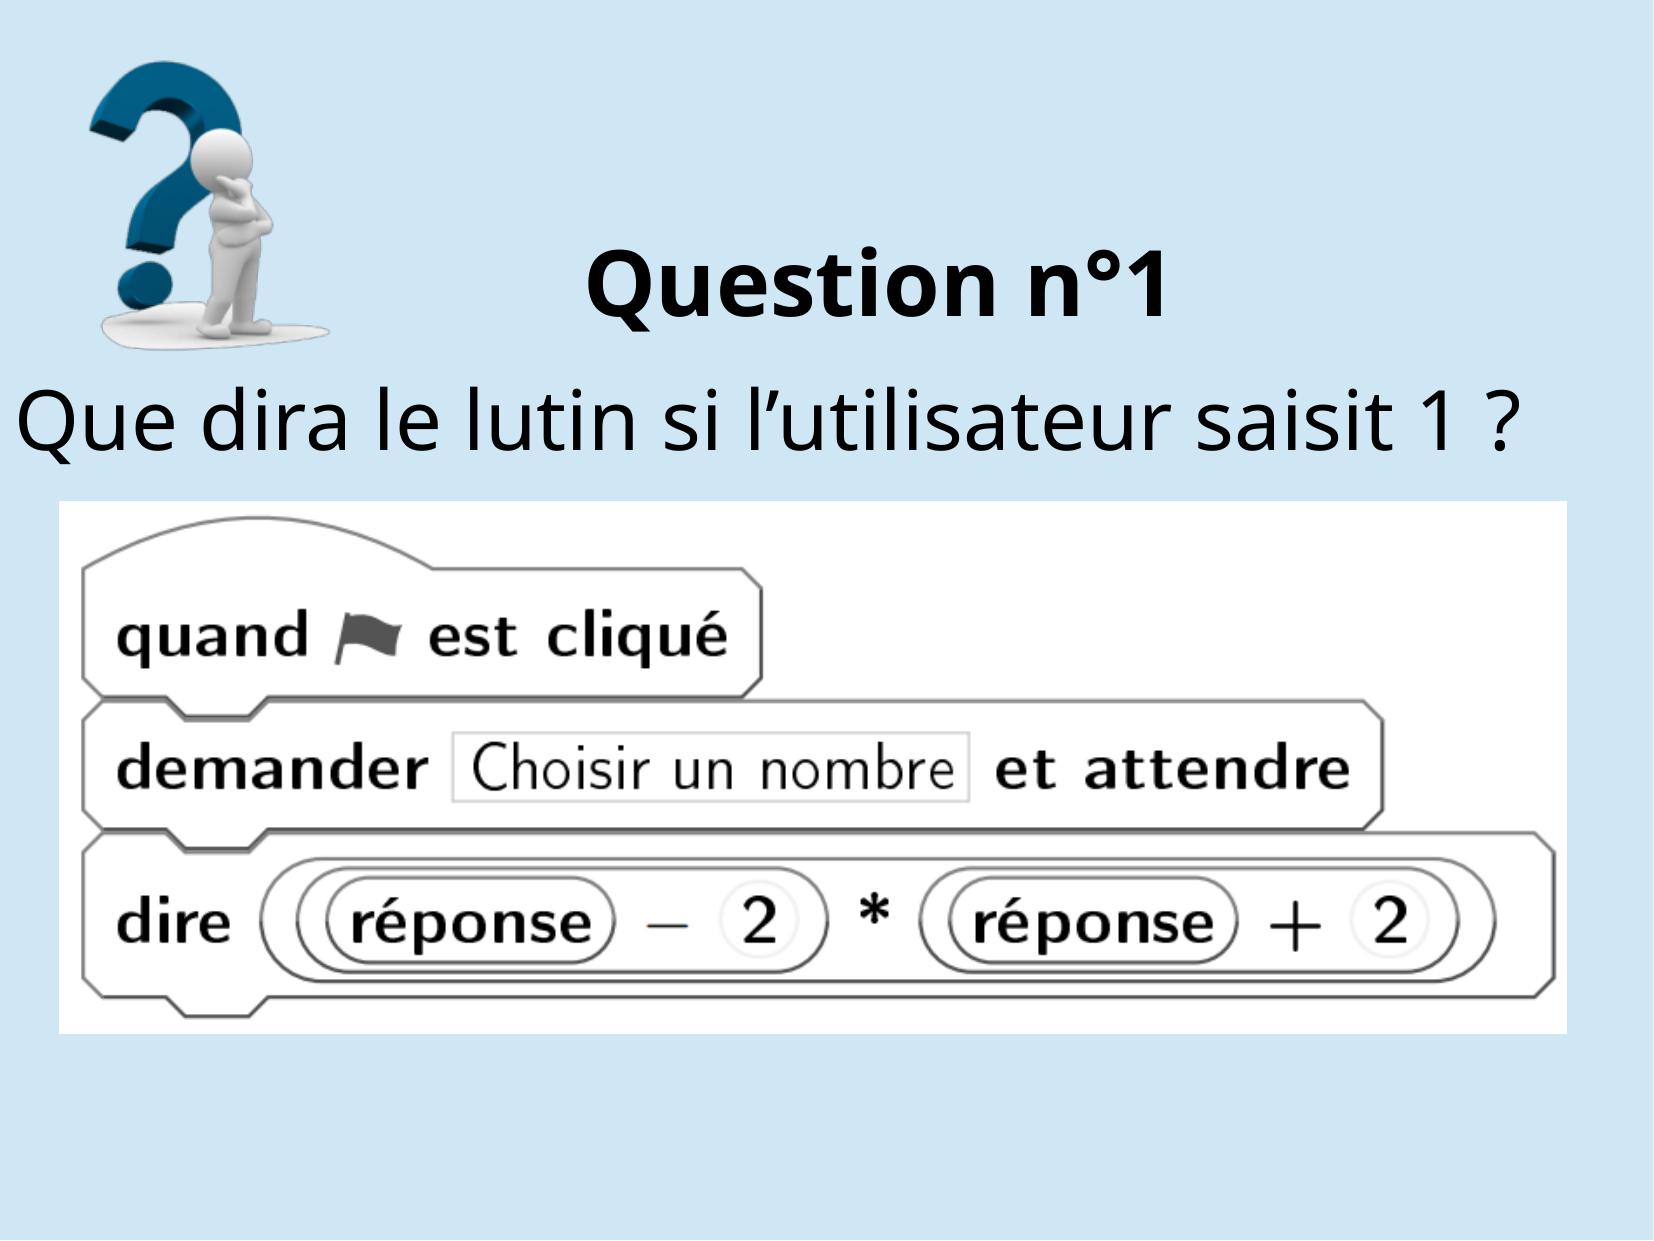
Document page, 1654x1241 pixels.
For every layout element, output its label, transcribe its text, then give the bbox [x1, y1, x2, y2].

picture [59, 501, 1567, 1034]
picture [76, 47, 333, 354]
title Question n°1 [333, 177, 1625, 354]
text_box Que dira le lutin si l’utilisateur saisit 1 ? [0, 354, 1654, 532]
